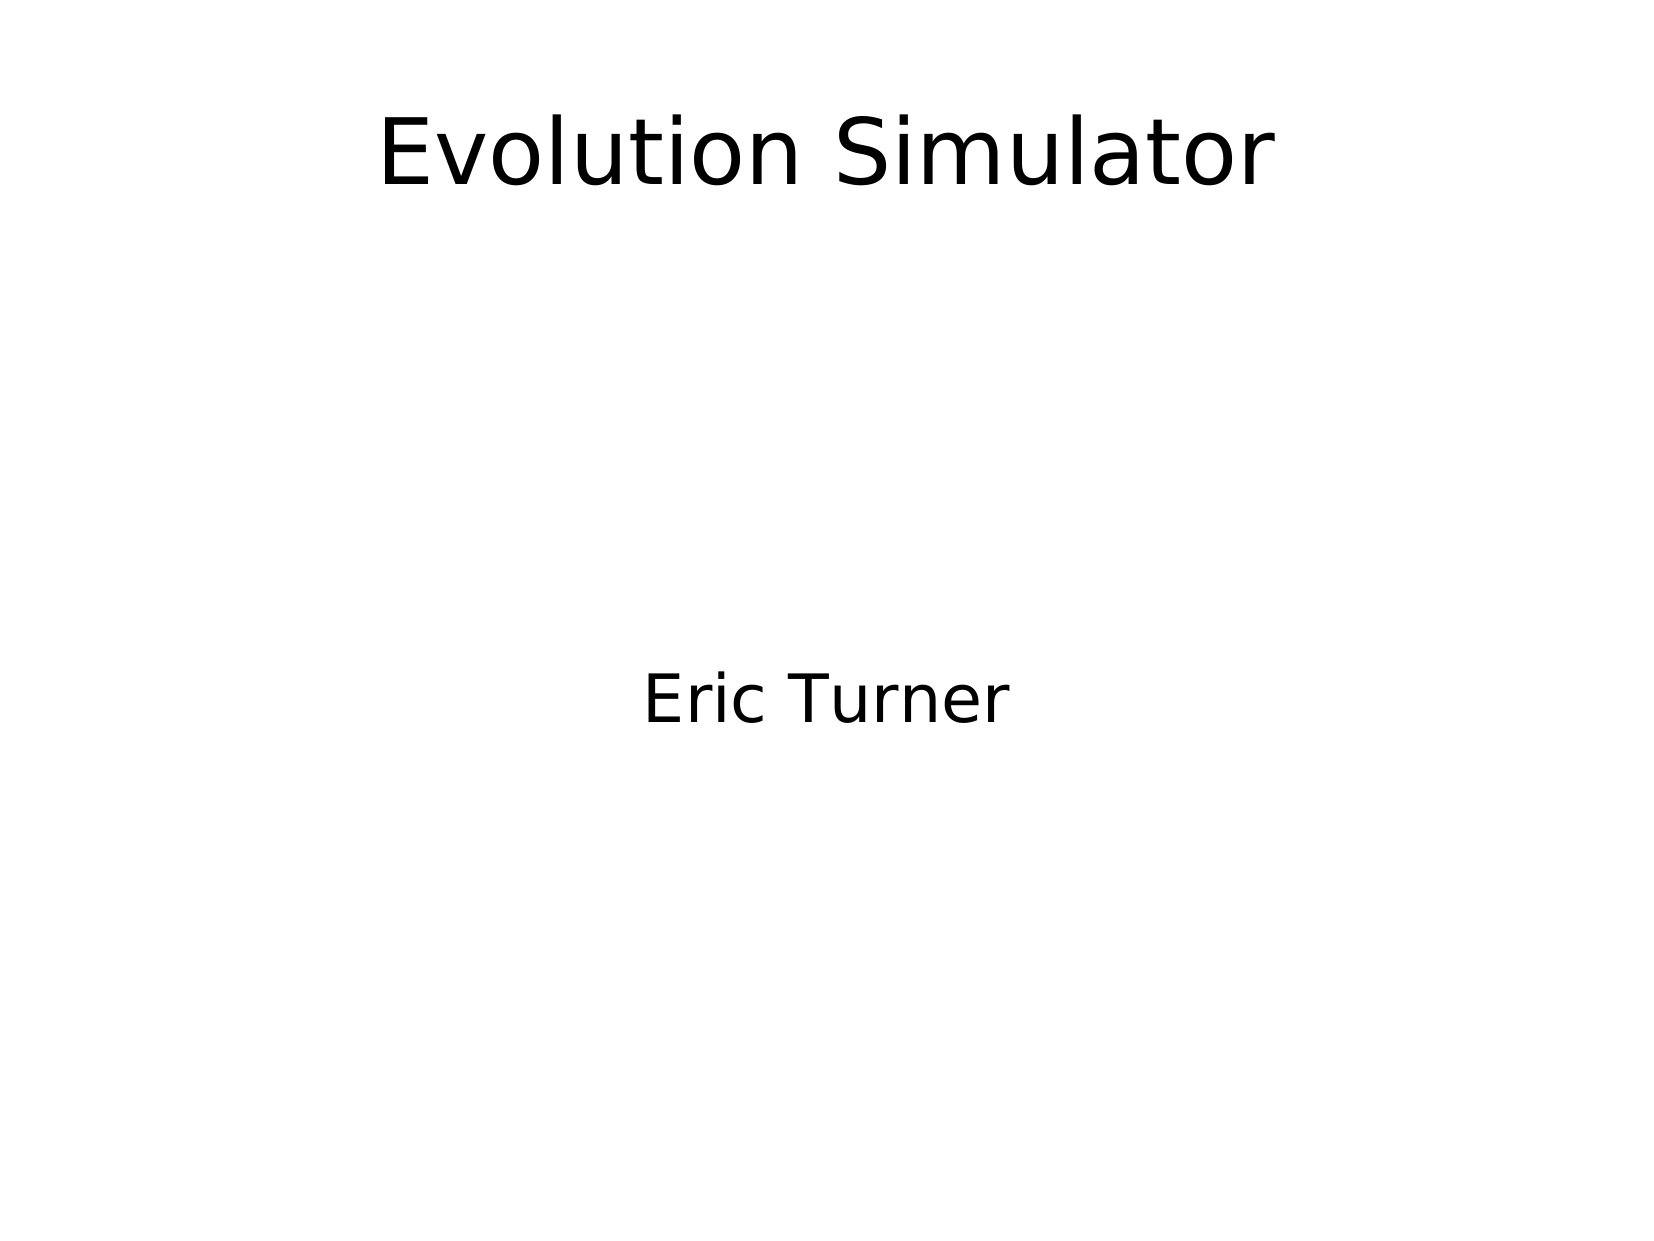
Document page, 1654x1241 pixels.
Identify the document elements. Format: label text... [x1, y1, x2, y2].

subtitle Eric Turner [82, 290, 1571, 1109]
title Evolution Simulator [82, 49, 1571, 257]
